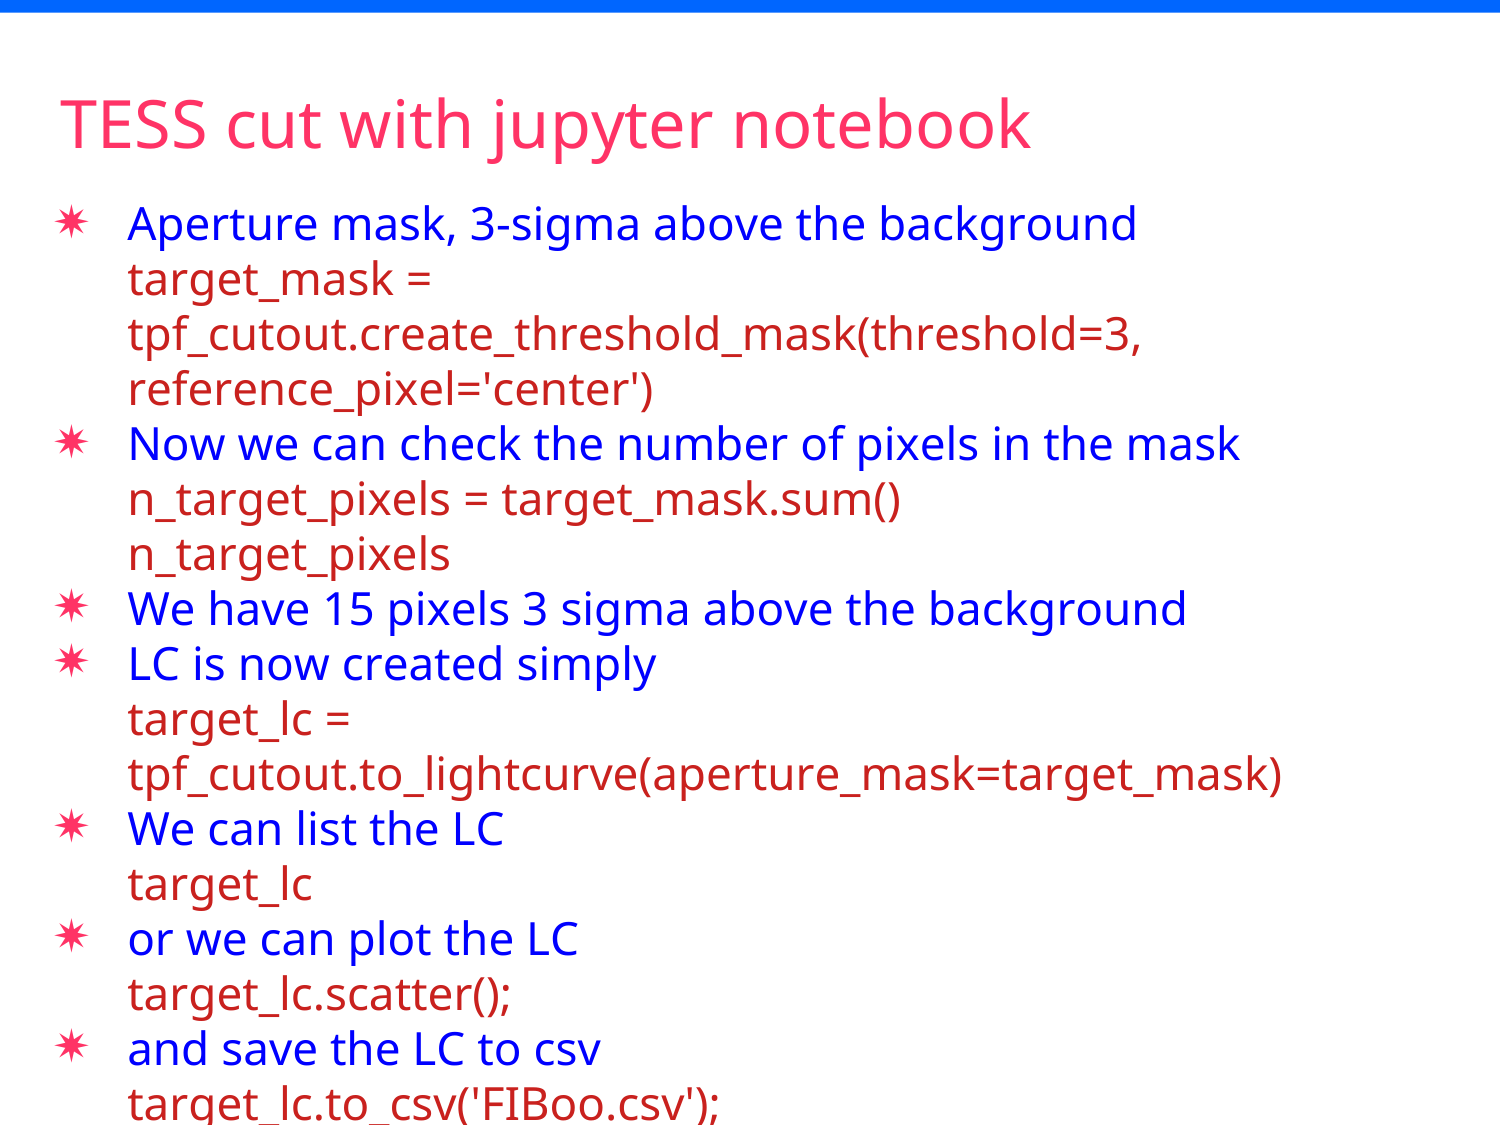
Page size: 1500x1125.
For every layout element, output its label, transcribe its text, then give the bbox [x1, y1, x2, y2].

text_box TESS cut with jupyter notebook [45, 75, 1426, 170]
text_box Aperture mask, 3-sigma above the background target_mask = tpf_cutout.create_threshold_mask(threshold=3, reference_pixel='center') Now we can check the number of pixels in the mask n_target_pixels = target_mask.sum() n_target_pixels We have 15 pixels 3 sigma above the background LC is now created simply target_lc = tpf_cutout.to_lightcurve(aperture_mask=target_mask) We can list the LC target_lc or we can plot the LC target_lc.scatter(); and save the LC to csv target_lc.to_csv('FIBoo.csv'); [37, 187, 1463, 1083]
